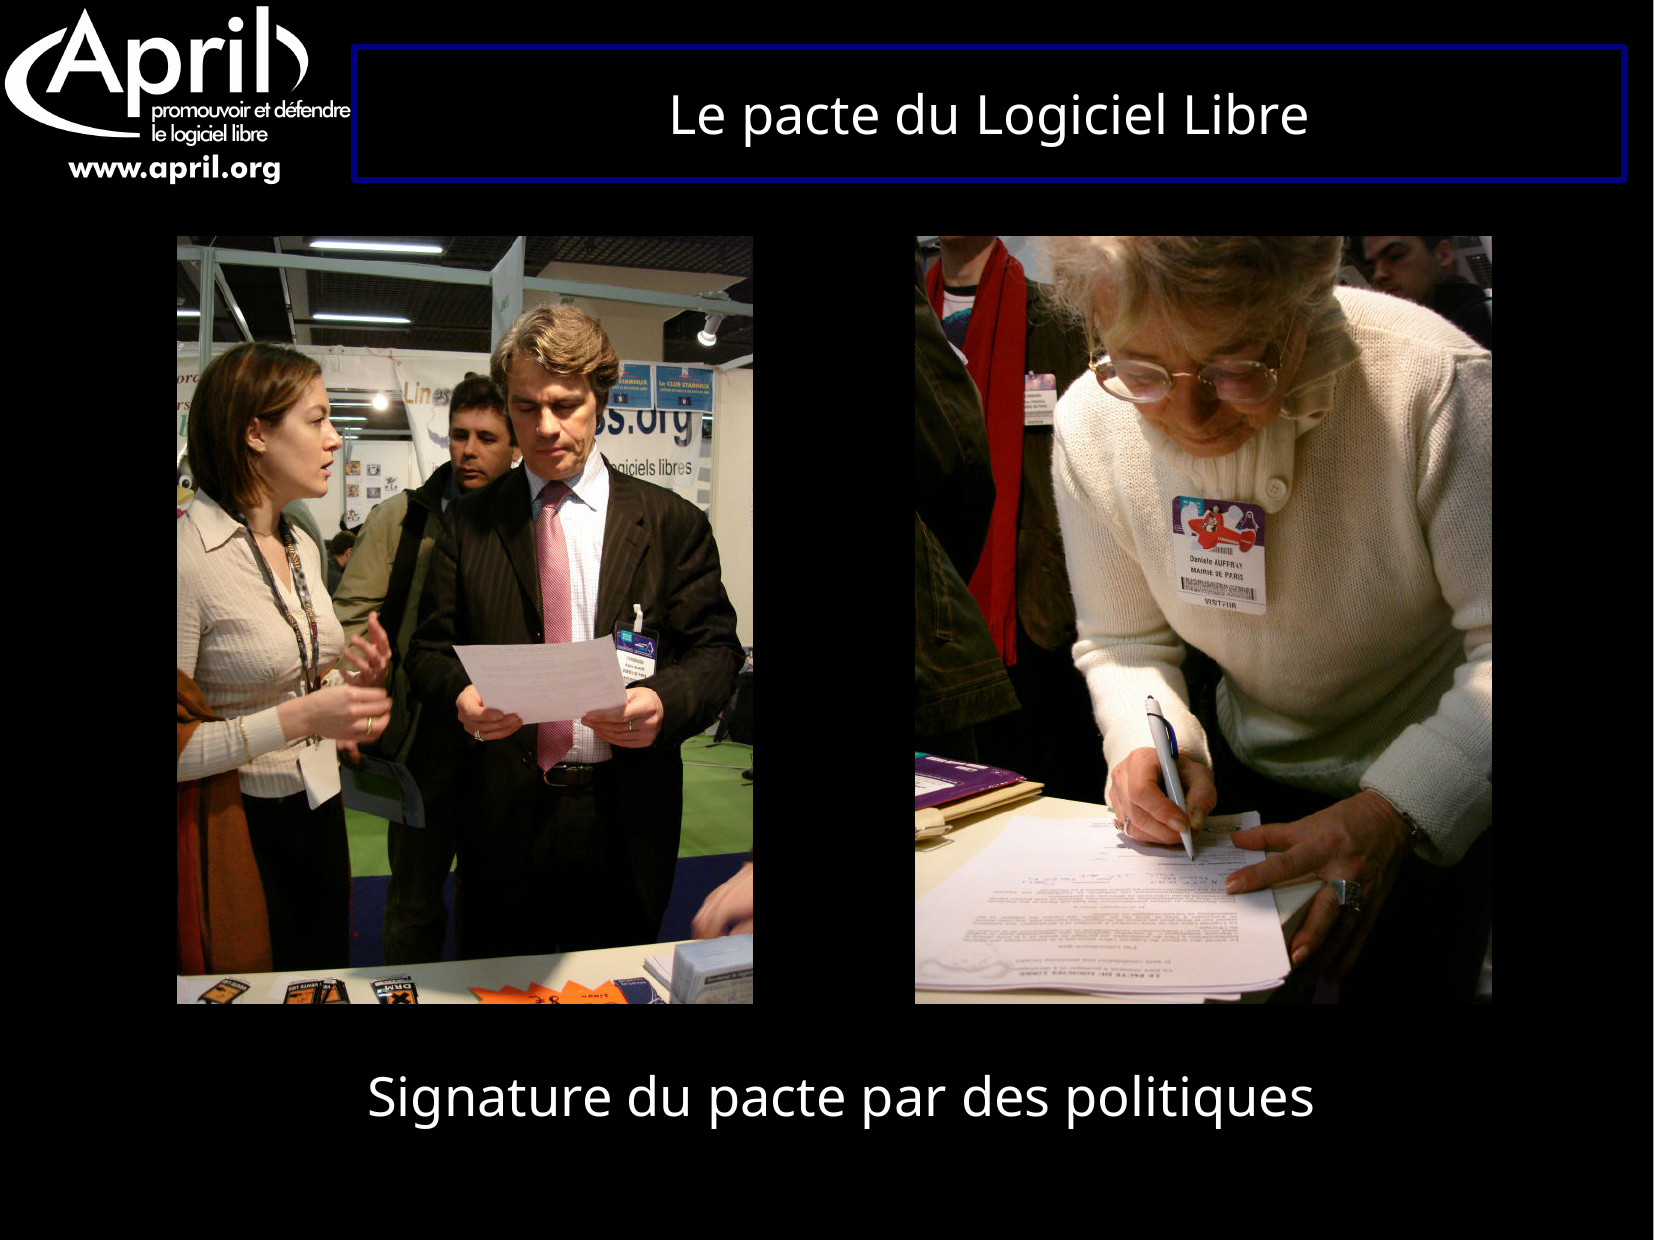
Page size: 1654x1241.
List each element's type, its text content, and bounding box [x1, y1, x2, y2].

title Le pacte du Logiciel Libre [354, 47, 1625, 181]
picture [915, 236, 1492, 1004]
picture [0, 0, 355, 200]
picture [177, 236, 753, 1004]
text_box Signature du pacte par des politiques [88, 1051, 1595, 1130]
